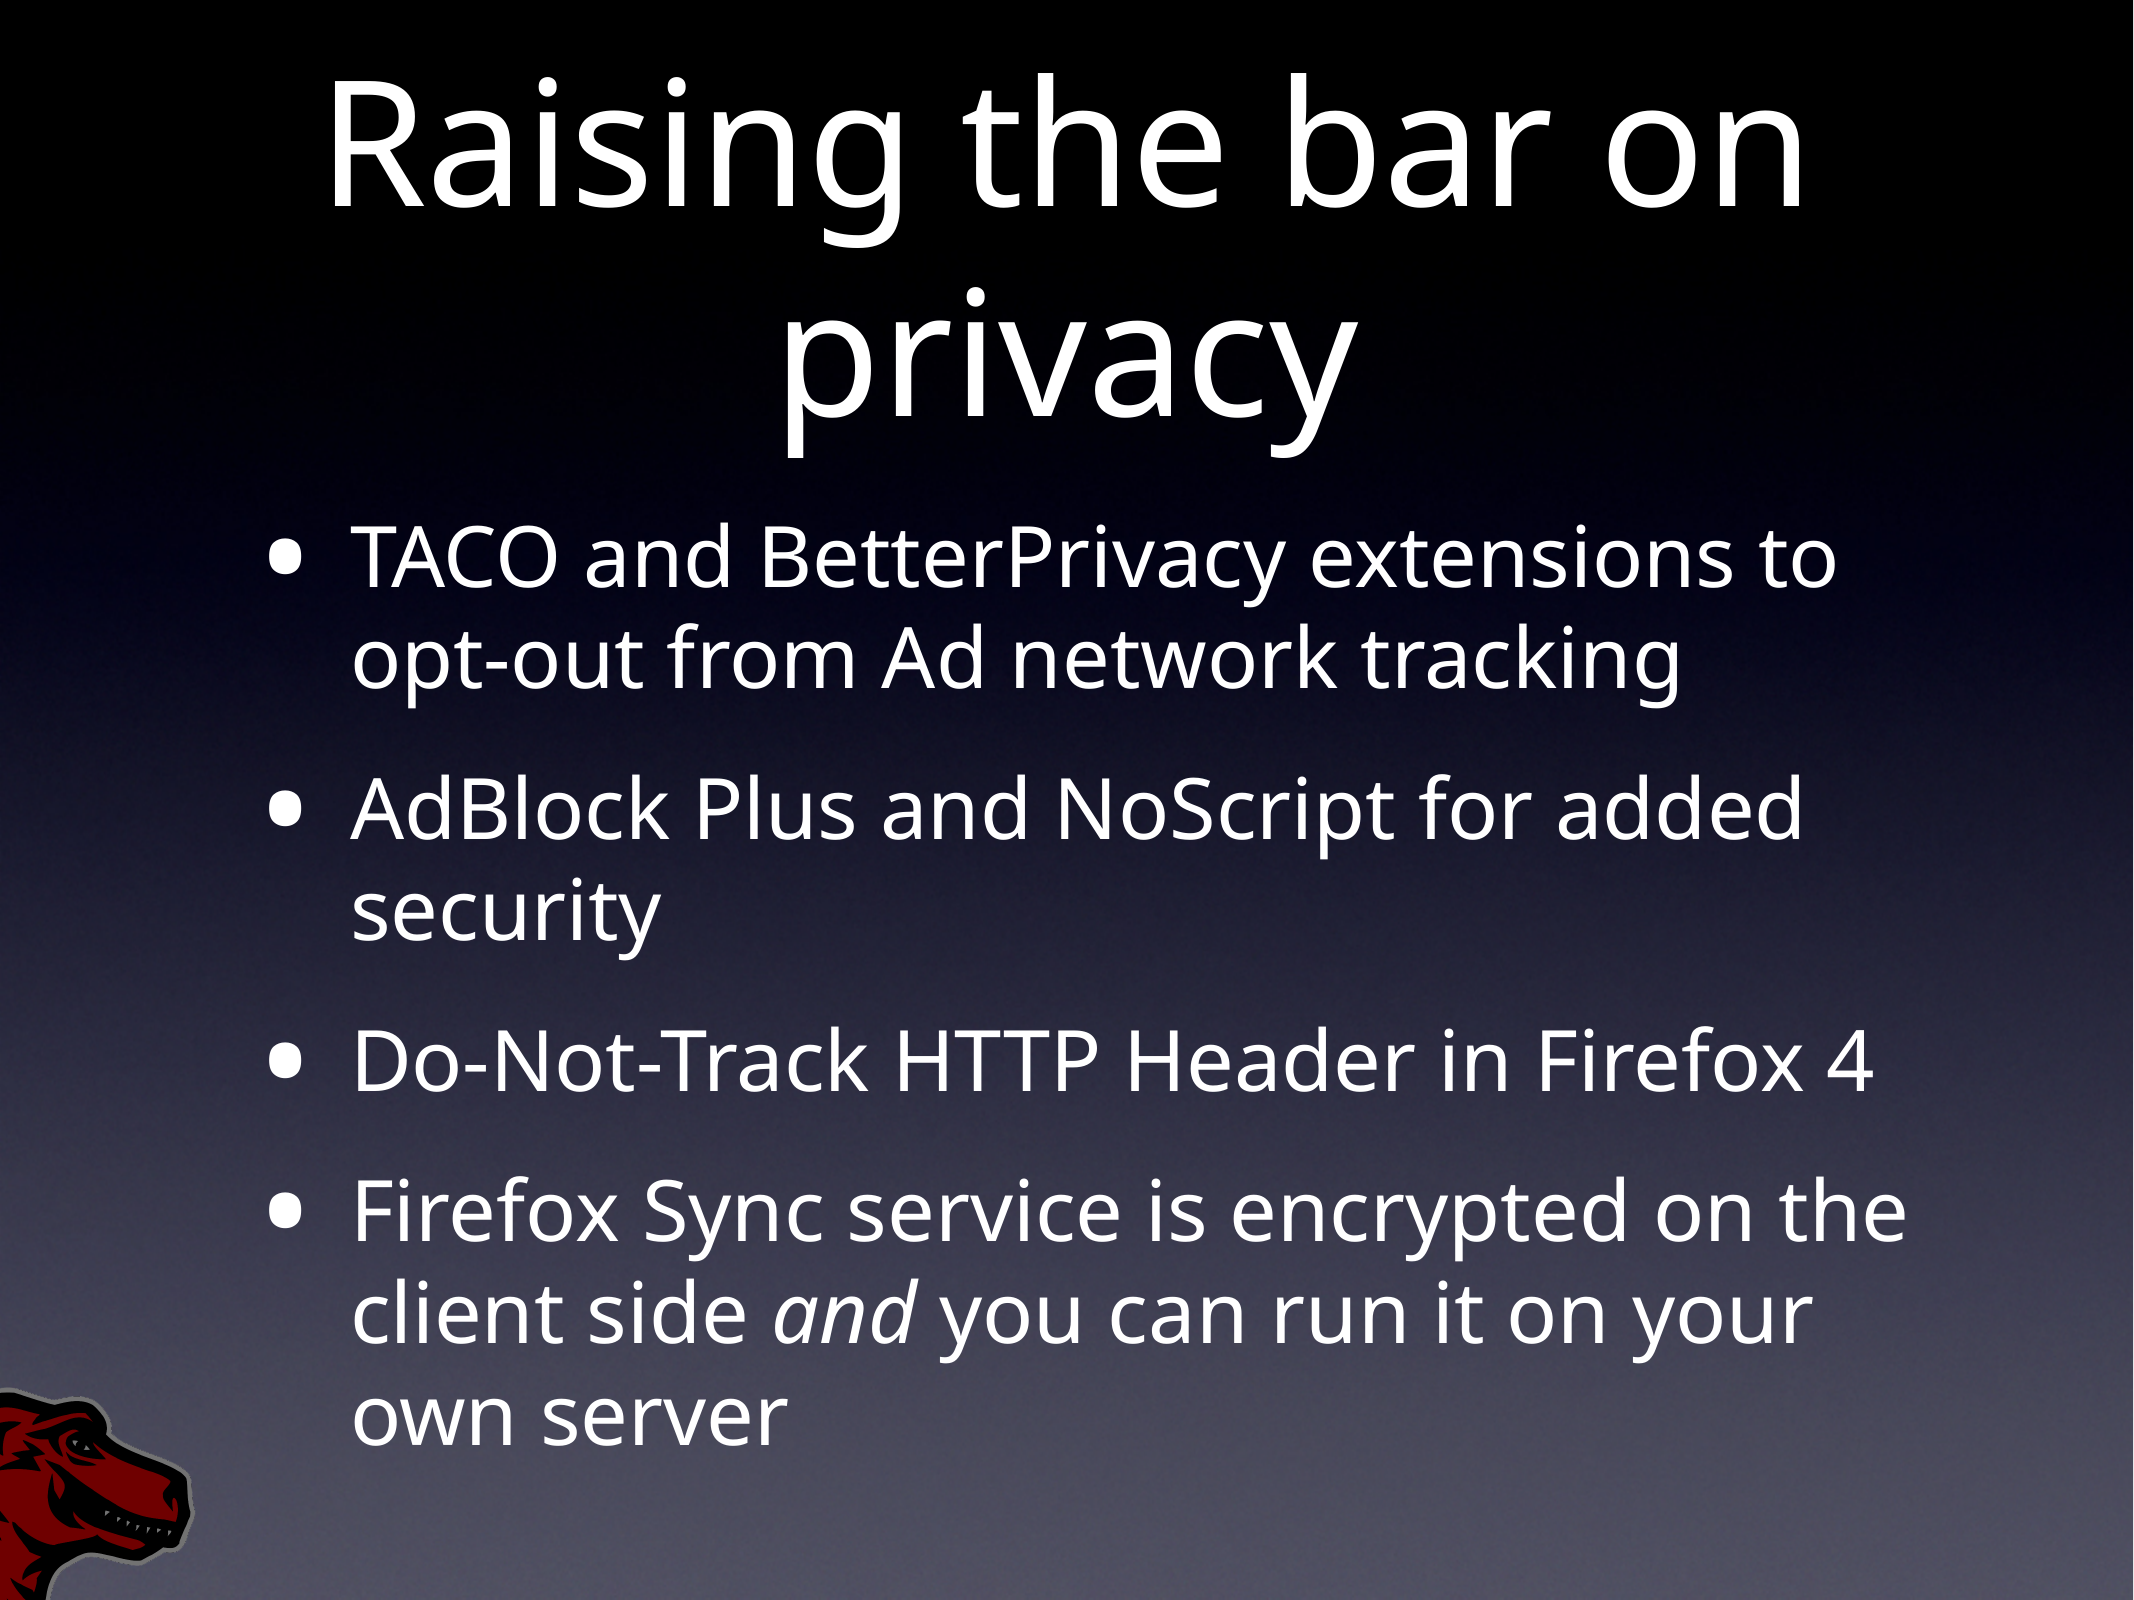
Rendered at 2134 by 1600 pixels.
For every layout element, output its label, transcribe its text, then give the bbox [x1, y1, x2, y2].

title Raising the bar on privacy [208, 23, 1925, 454]
picture [0, 0, 2134, 1600]
list TACO and BetterPrivacy extensions to opt-out from Ad network tracking AdBlock Plus and NoScript for added security Do-Not-Track HTTP Header in Firefox 4 Firefox Sync service is encrypted on the client side and you can run it on your own server [208, 454, 1925, 1510]
